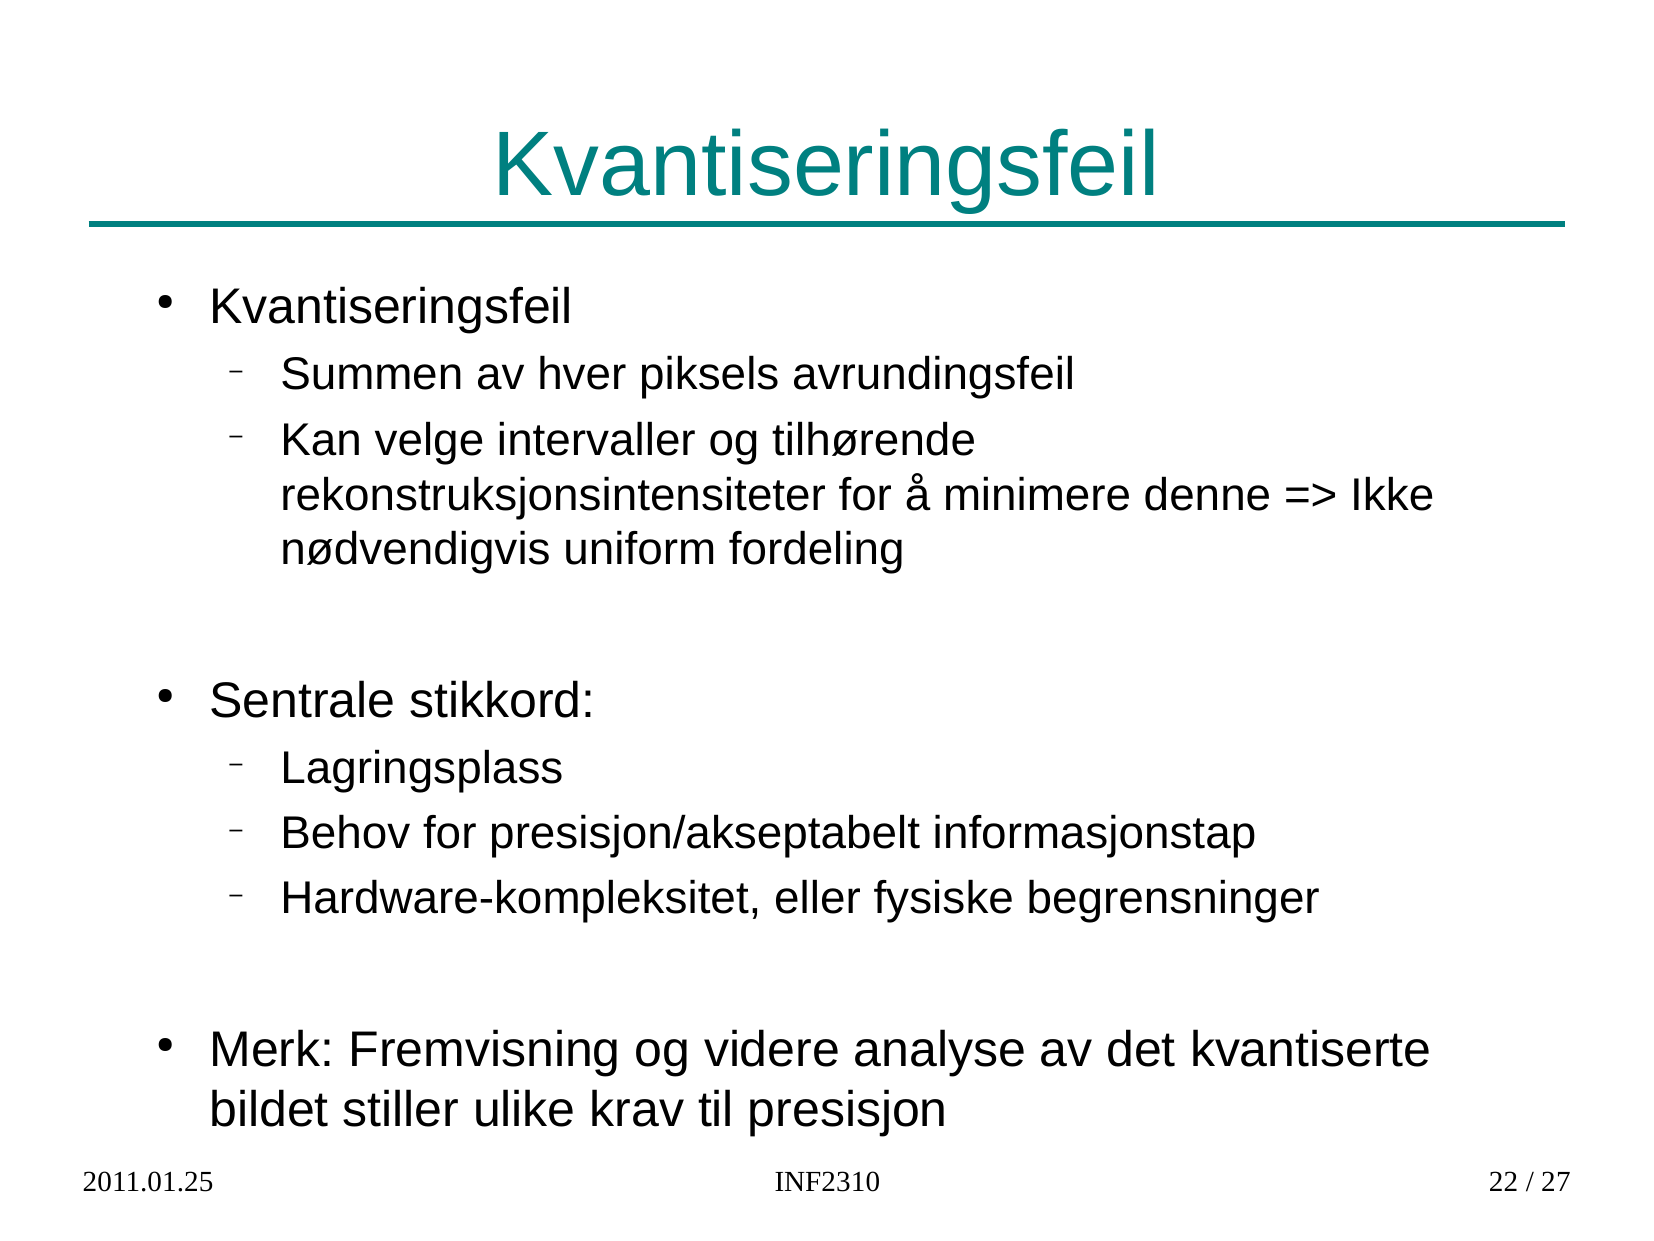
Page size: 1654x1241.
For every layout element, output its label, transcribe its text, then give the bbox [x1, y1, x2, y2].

title Kvantiseringsfeil [123, 68, 1530, 249]
list Kvantiseringsfeil Summen av hver piksels avrundingsfeil Kan velge intervaller og tilhørende rekonstruksjonsintensiteter for å minimere denne => Ikke nødvendigvis uniform fordeling Sentrale stikkord: Lagringsplass Behov for presisjon/akseptabelt informasjonstap Hardware-kompleksitet, eller fysiske begrensninger Merk: Fremvisning og videre analyse av det kvantiserte bildet stiller ulike krav til presisjon [123, 265, 1536, 1123]
